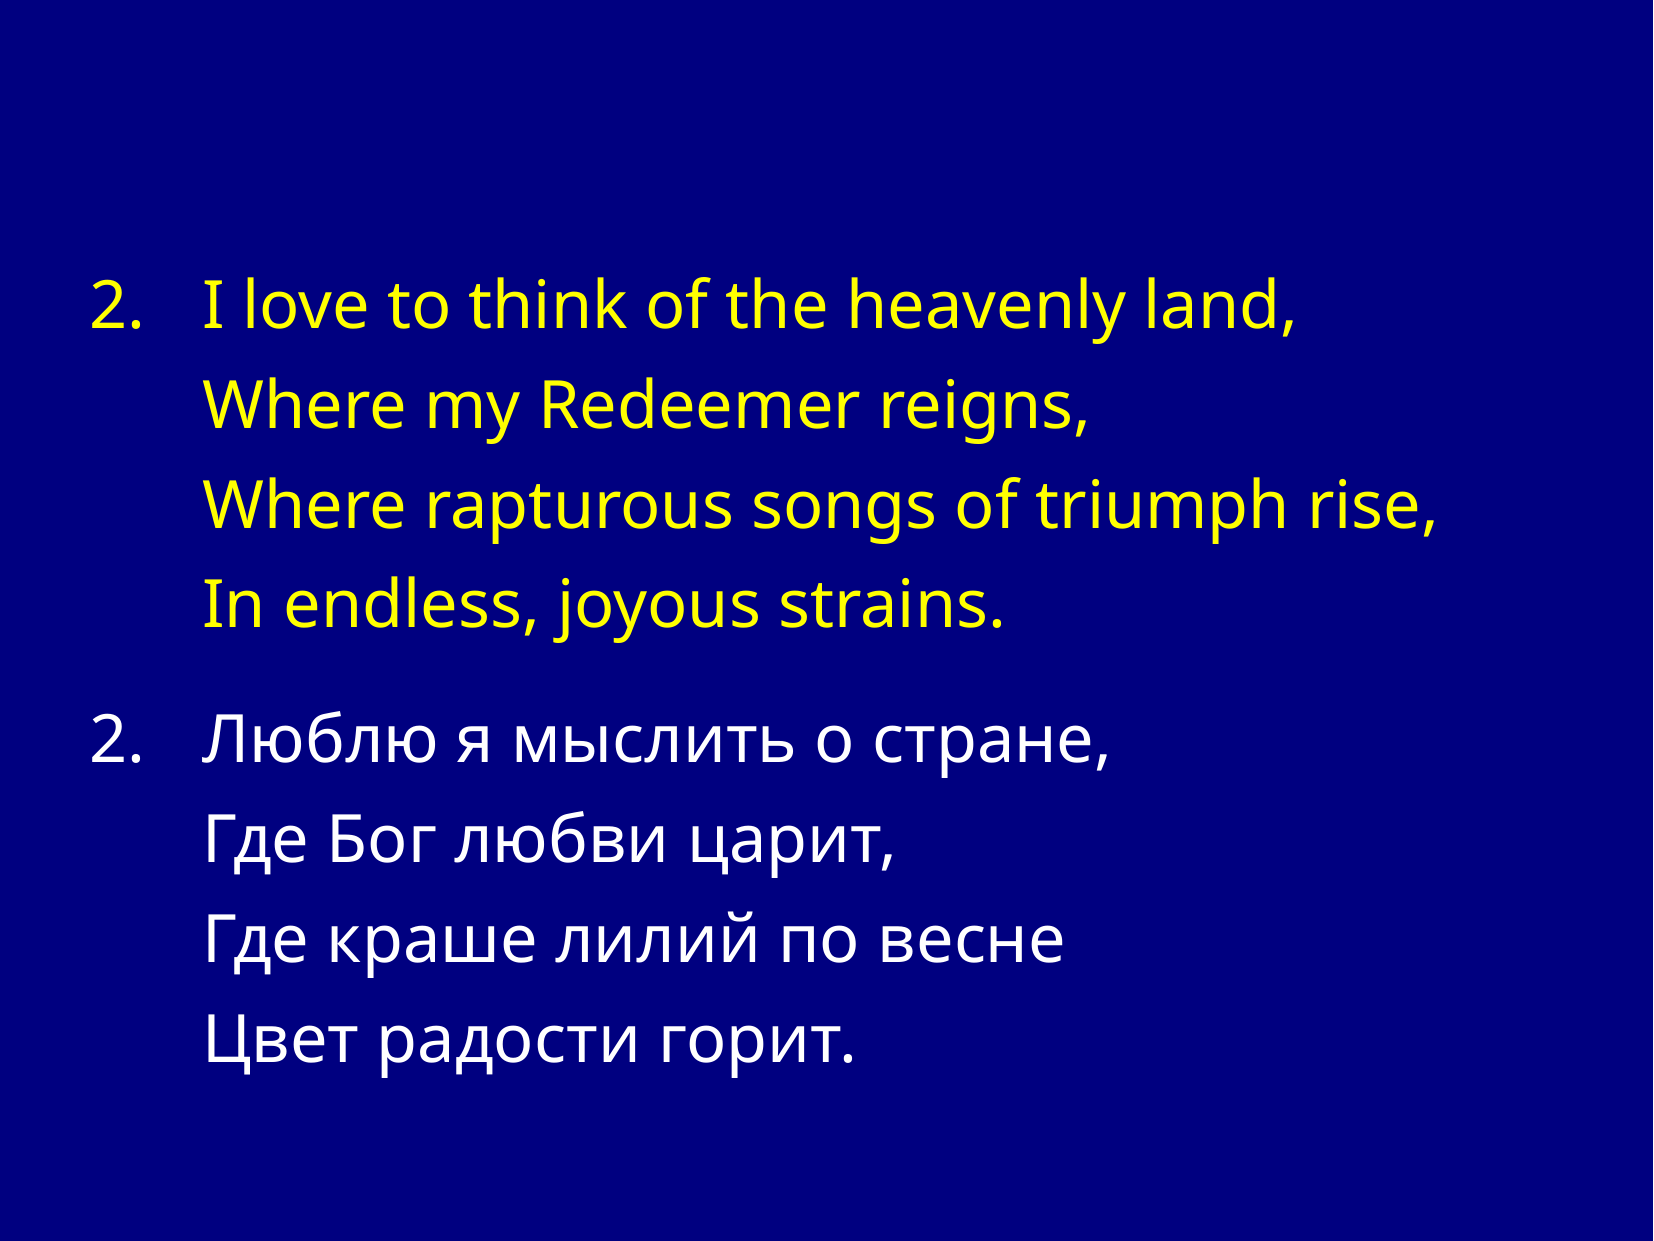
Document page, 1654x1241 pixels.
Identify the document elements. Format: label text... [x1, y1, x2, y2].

text_box 2. Люблю я мыслить о стране, Где Бог любви царит, Где краше лилий по весне Цвет радости горит. [75, 675, 1576, 1163]
text_box 2. I love to think of the heavenly land, Where my Redeemer reigns, Where rapturous songs of triumph rise, In endless, joyous strains. [75, 150, 1576, 638]
